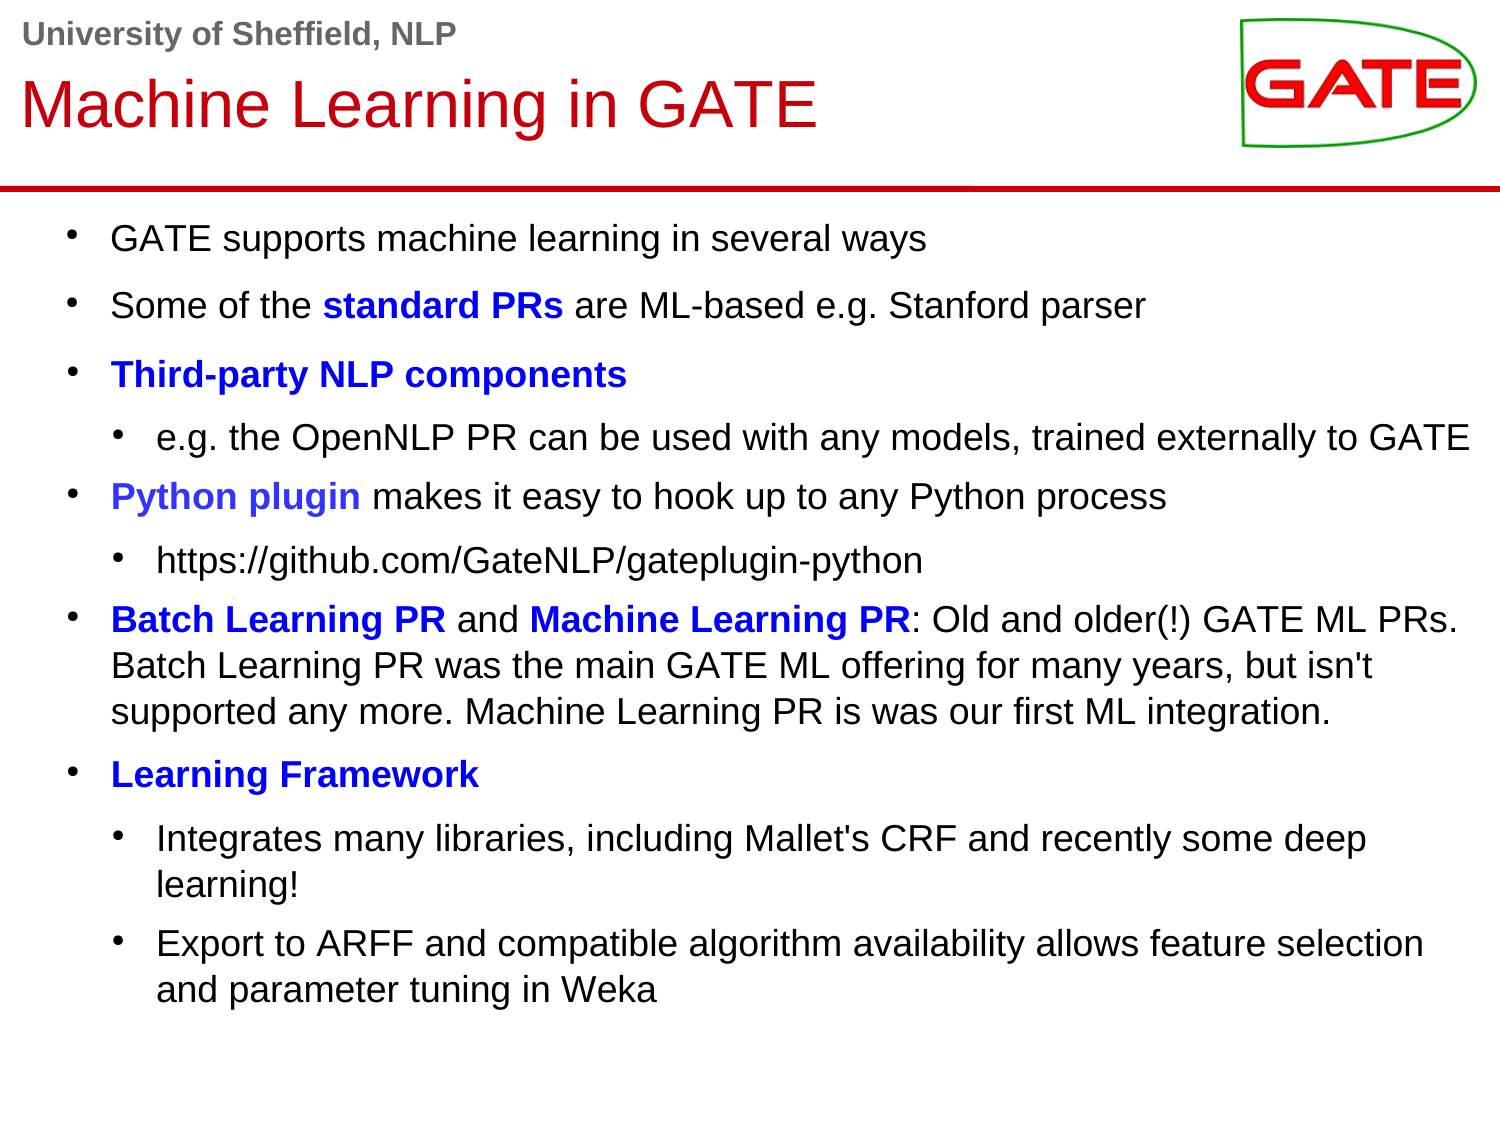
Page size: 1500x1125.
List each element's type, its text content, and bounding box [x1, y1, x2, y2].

list GATE supports machine learning in several ways Some of the standard PRs are ML-based e.g. Stanford parser Third-party NLP components e.g. the OpenNLP PR can be used with any models, trained externally to GATE Python plugin makes it easy to hook up to any Python process https://github.com/GateNLP/gateplugin-python Batch Learning PR and Machine Learning PR: Old and older(!) GATE ML PRs. Batch Learning PR was the main GATE ML offering for many years, but isn't supported any more. Machine Learning PR is was our first ML integration. Learning Framework Integrates many libraries, including Mallet's CRF and recently some deep learning! Export to ARFF and compatible algorithm availability allows feature selection and parameter tuning in Weka [23, 212, 1477, 1063]
title Machine Learning in GATE [20, 45, 1240, 166]
picture [1240, 18, 1477, 148]
